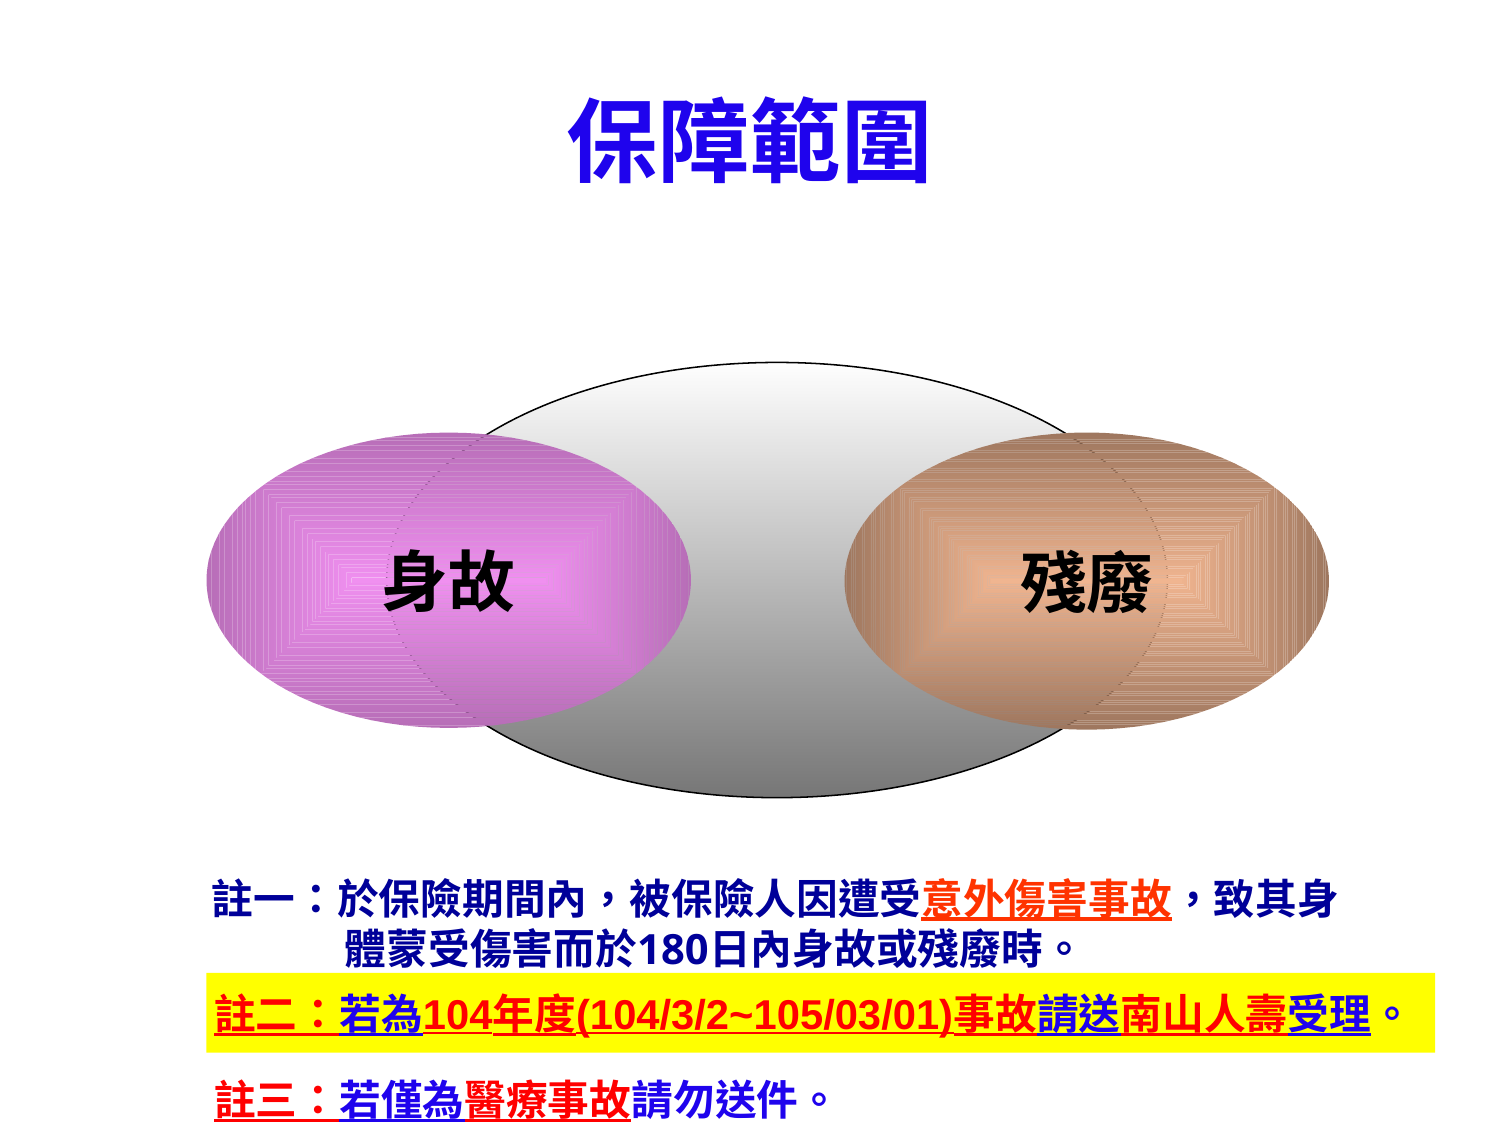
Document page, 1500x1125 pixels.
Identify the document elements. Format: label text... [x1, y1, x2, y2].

title 保障範圍 [75, 45, 1426, 233]
text_box 身故 [206, 432, 691, 728]
text_box [487, 362, 1065, 798]
text_box 註二：若為104年度(104/3/2~105/03/01)事故請送南山人壽受理。 [206, 972, 1436, 1053]
text_box 註一：於保險期間內，被保險人因遭受意外傷害事故，致其身體蒙受傷害而於180日內身故或殘廢時。 [204, 857, 1351, 988]
text_box 註三：若僅為醫療事故請勿送件。 [206, 1059, 951, 1125]
text_box 殘廢 [844, 432, 1329, 730]
